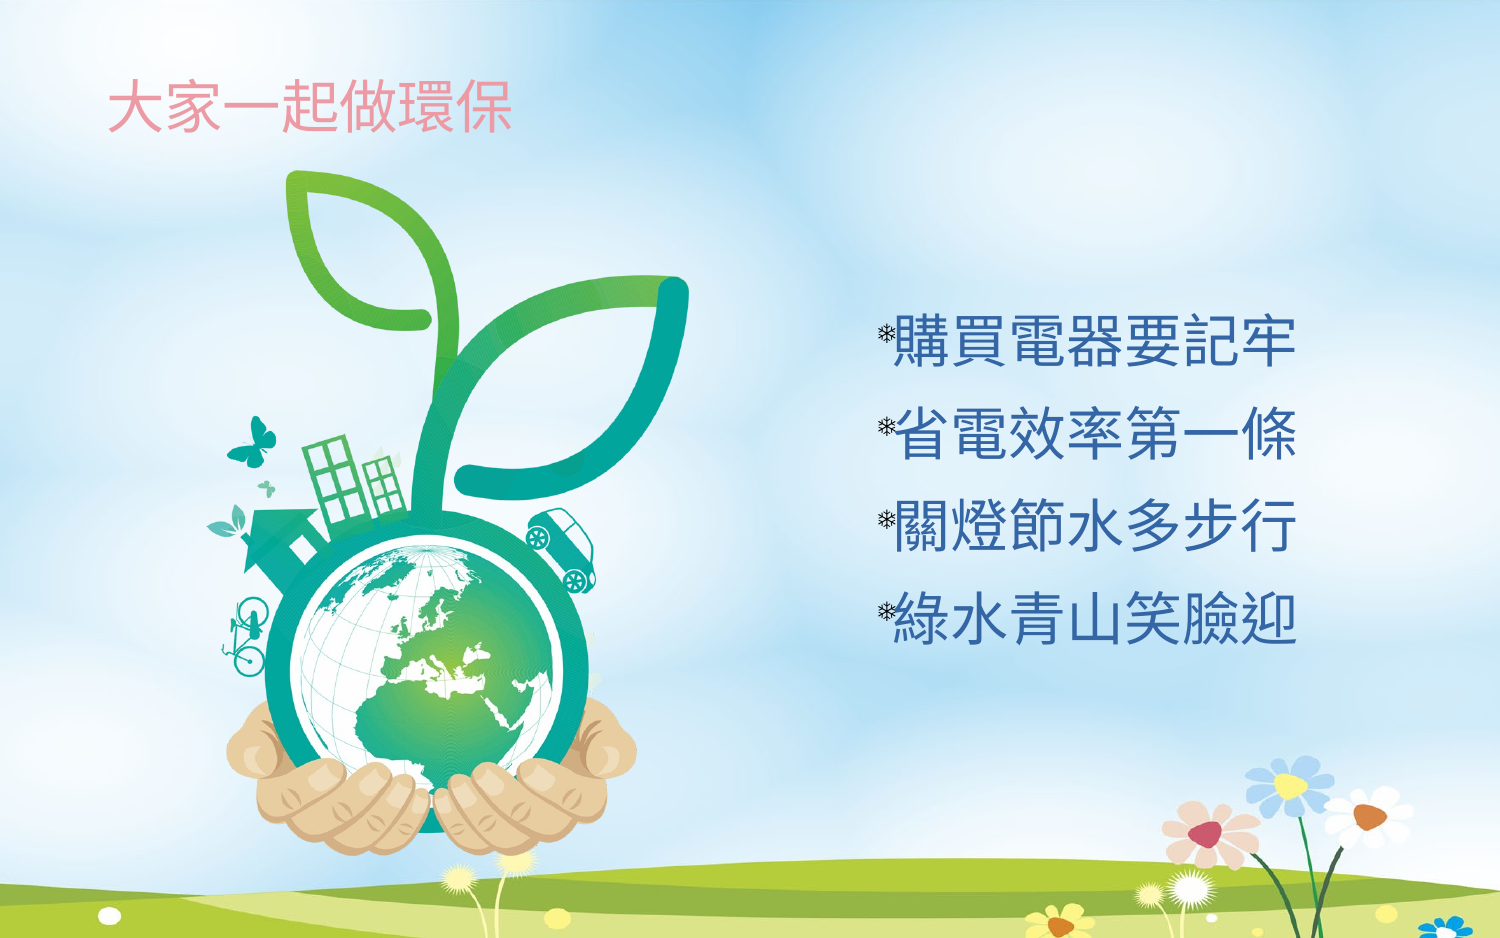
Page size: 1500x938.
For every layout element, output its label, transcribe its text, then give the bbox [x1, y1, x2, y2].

list 購買電器要記牢 省電效率第一條 關燈節水多步行 綠水青山笑臉迎 [872, 295, 1447, 680]
title 大家一起做環保 [88, 29, 532, 178]
picture [0, 0, 1500, 938]
